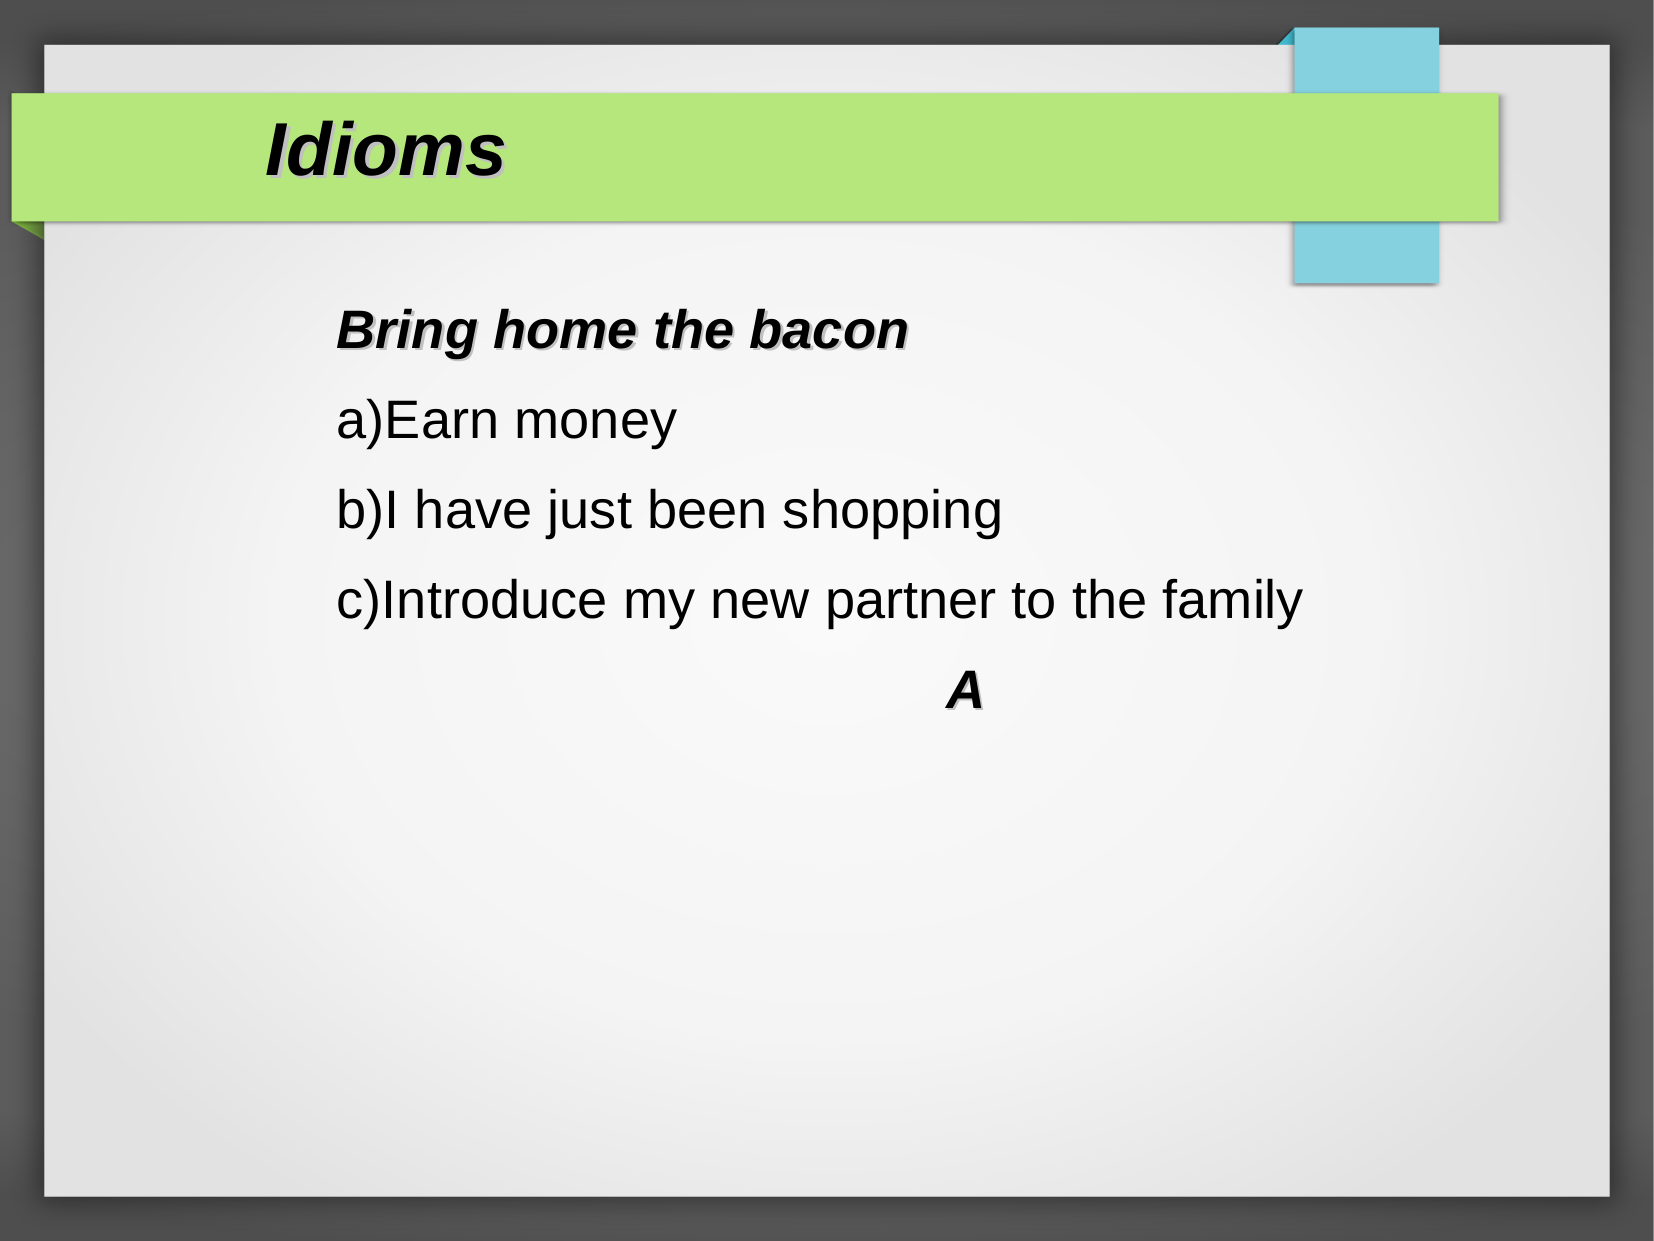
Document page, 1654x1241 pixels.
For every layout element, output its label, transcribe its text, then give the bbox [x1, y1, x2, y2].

title Idioms [265, 47, 1595, 252]
picture [0, 0, 1654, 1241]
list Bring home the bacon a)Earn money b)I have just been shopping c)Introduce my new partner to the family A [265, 299, 1595, 1019]
